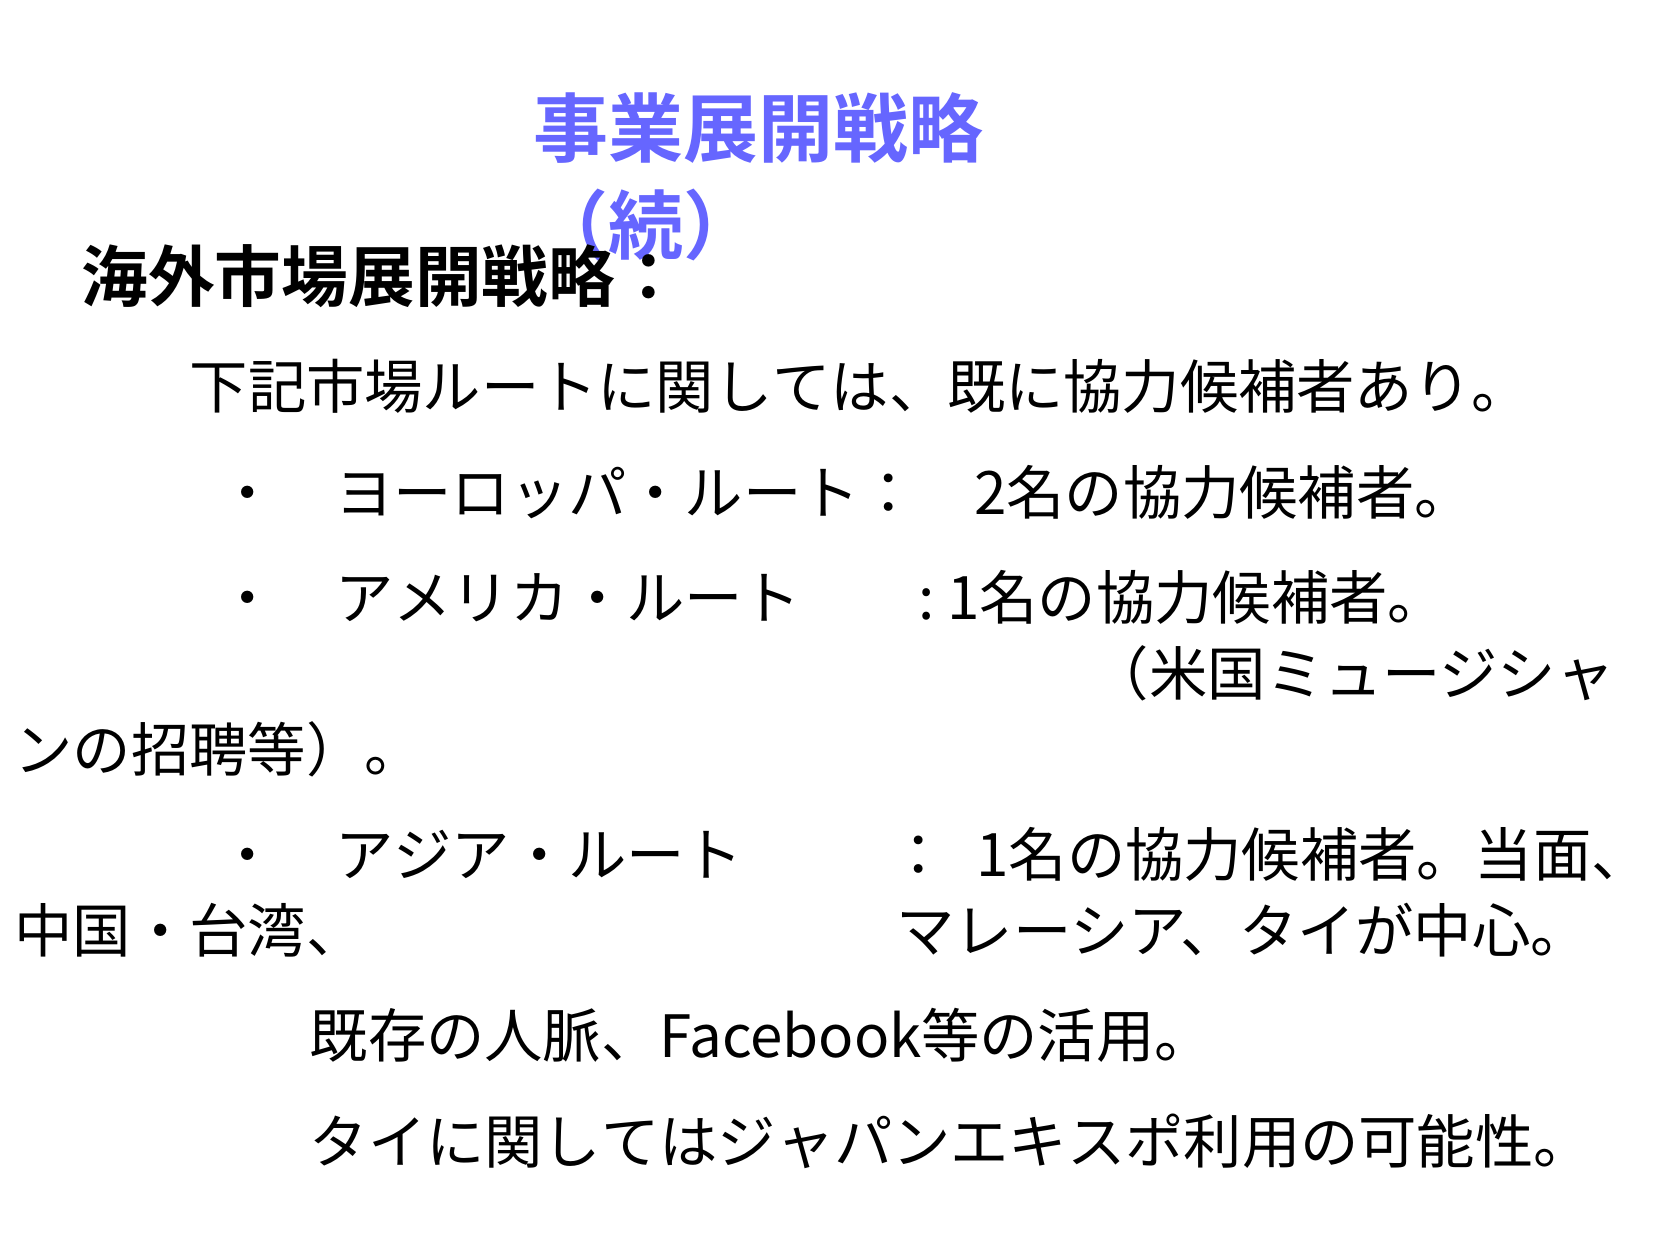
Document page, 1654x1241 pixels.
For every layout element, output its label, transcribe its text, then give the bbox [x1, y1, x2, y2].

text_box 事業展開戦略（続） [518, 70, 1151, 189]
text_box 海外市場展開戦略： 下記市場ルートに関しては、既に協力候補者あり。 ・ ヨーロッパ・ルート： 2名の協力候補者。 ・ アメリカ・ルート : 1名の協力候補者。 （米国ミュージシャンの招聘等）。 ・ アジア・ルート ： 1名の協力候補者。当面、中国・台湾、 マレーシア、タイが中心。 既存の人脈、Facebook等の活用。 タイに関してはジャパンエキスポ利用の可能性。 [0, 224, 1654, 1016]
